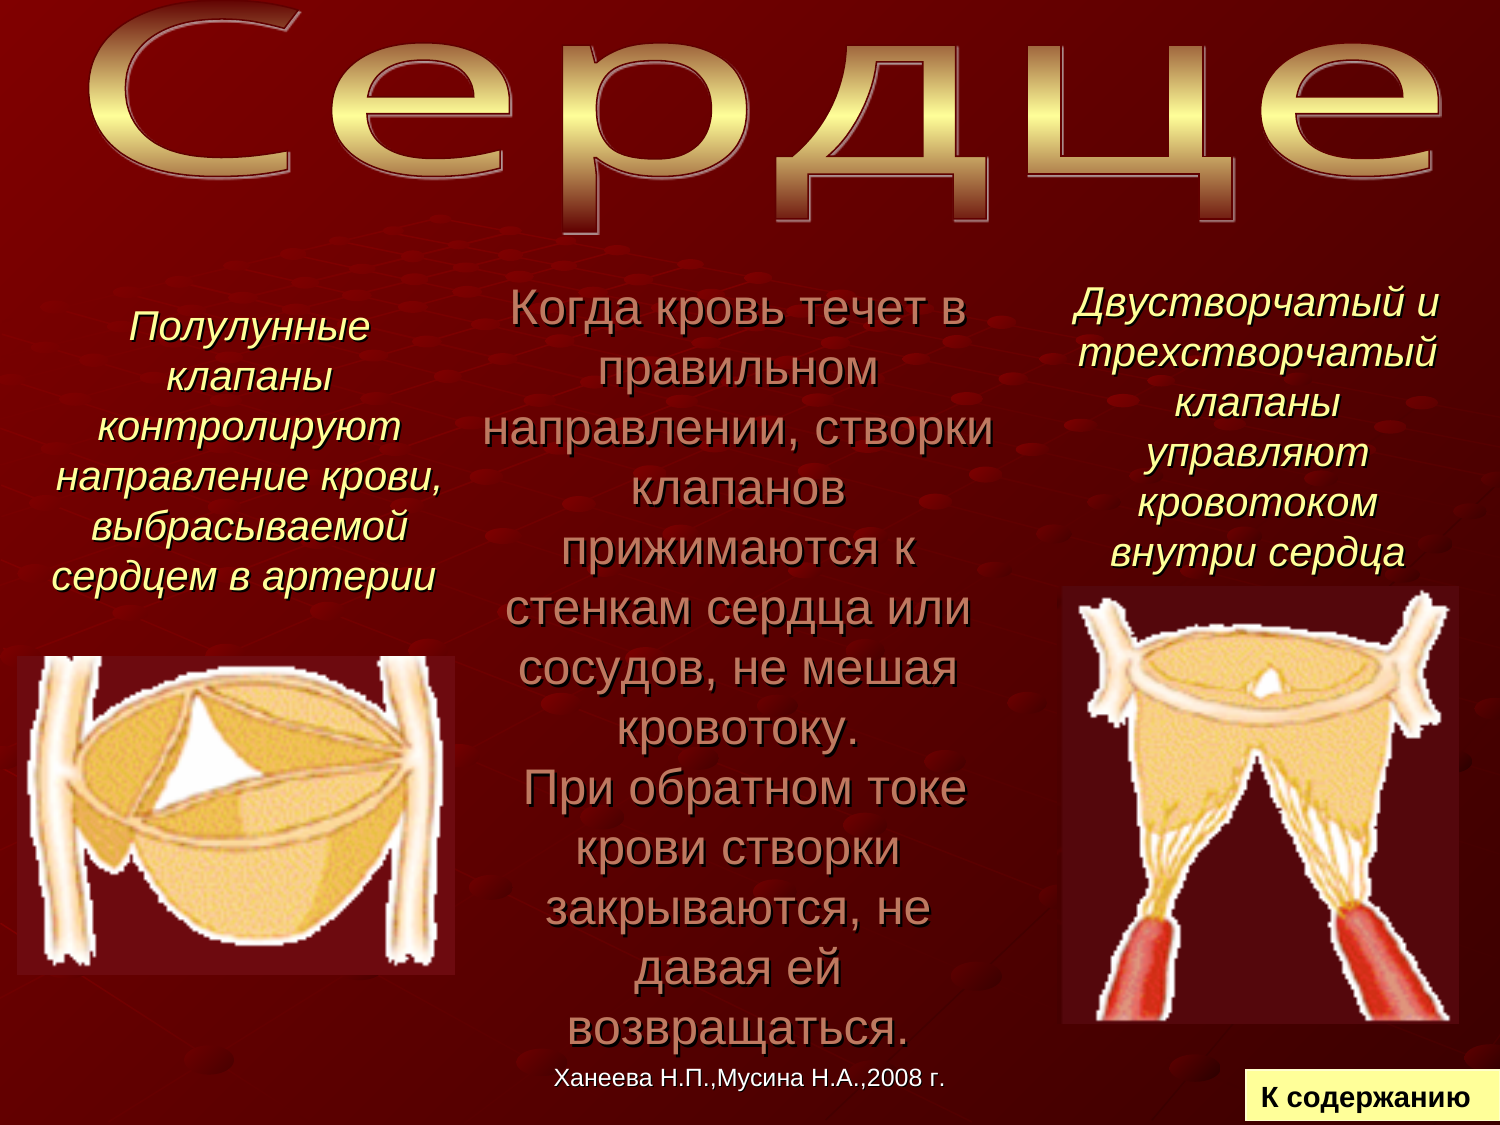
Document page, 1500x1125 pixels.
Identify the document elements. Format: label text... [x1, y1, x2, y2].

text_box Сердце [88, 0, 299, 177]
text_box Сердце [331, 42, 510, 177]
text_box Сердце [1260, 42, 1439, 177]
picture [17, 656, 455, 975]
text_box Сердце [1026, 45, 1233, 219]
text_box Сердце [562, 42, 747, 232]
picture [1057, 586, 1459, 1024]
text_box Сердце [775, 45, 987, 219]
text_box К содержанию [1246, 1070, 1500, 1121]
text_box Двустворчатый и трехстворчатый клапаны управляют кровотоком внутри сердца [1045, 267, 1471, 583]
text_box Когда кровь течет в правильном направлении, створки клапанов прижимаются к стенкам сердца или сосудов, не мешая кровотоку. При обратном токе крови створки закрываются, не давая ей возвращаться. [454, 267, 1022, 1063]
text_box Полулунные клапаны контролируют направление крови, выбрасываемой сердцем в артерии [29, 290, 454, 607]
